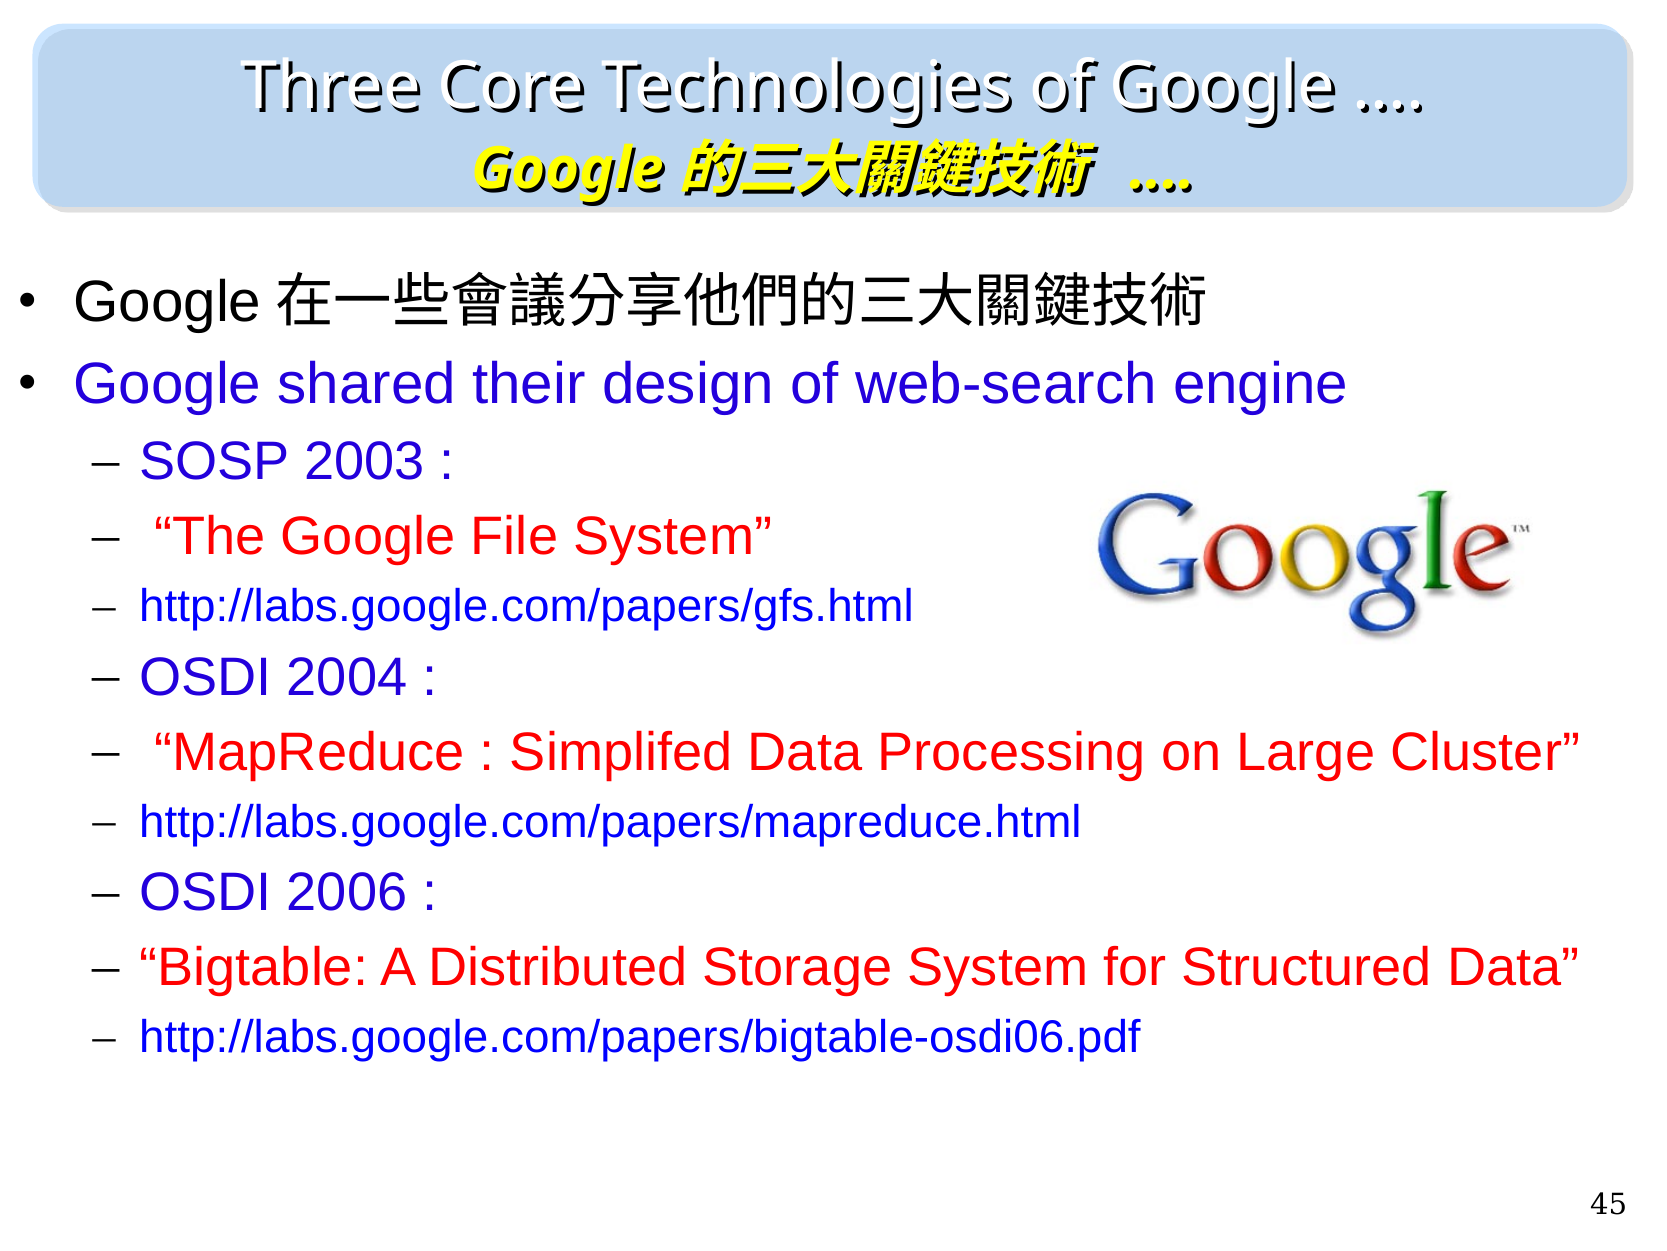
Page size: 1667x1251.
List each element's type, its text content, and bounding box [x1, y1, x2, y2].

list Google在一些會議分享他們的三大關鍵技術 Google shared their design of web-search engine SOSP 2003 : “The Google File System” http://labs.google.com/papers/gfs.html OSDI 2004 : “MapReduce : Simplifed Data Processing on Large Cluster” http://labs.google.com/papers/mapreduce.html OSDI 2006 : “Bigtable: A Distributed Storage System for Structured Data” http://labs.google.com/papers/bigtable-osdi06.pdf [17, 265, 1624, 1191]
text_box [32, 23, 1628, 207]
title Three Core Technologies of Google .... Google的三大關鍵技術 .... [124, 30, 1542, 203]
